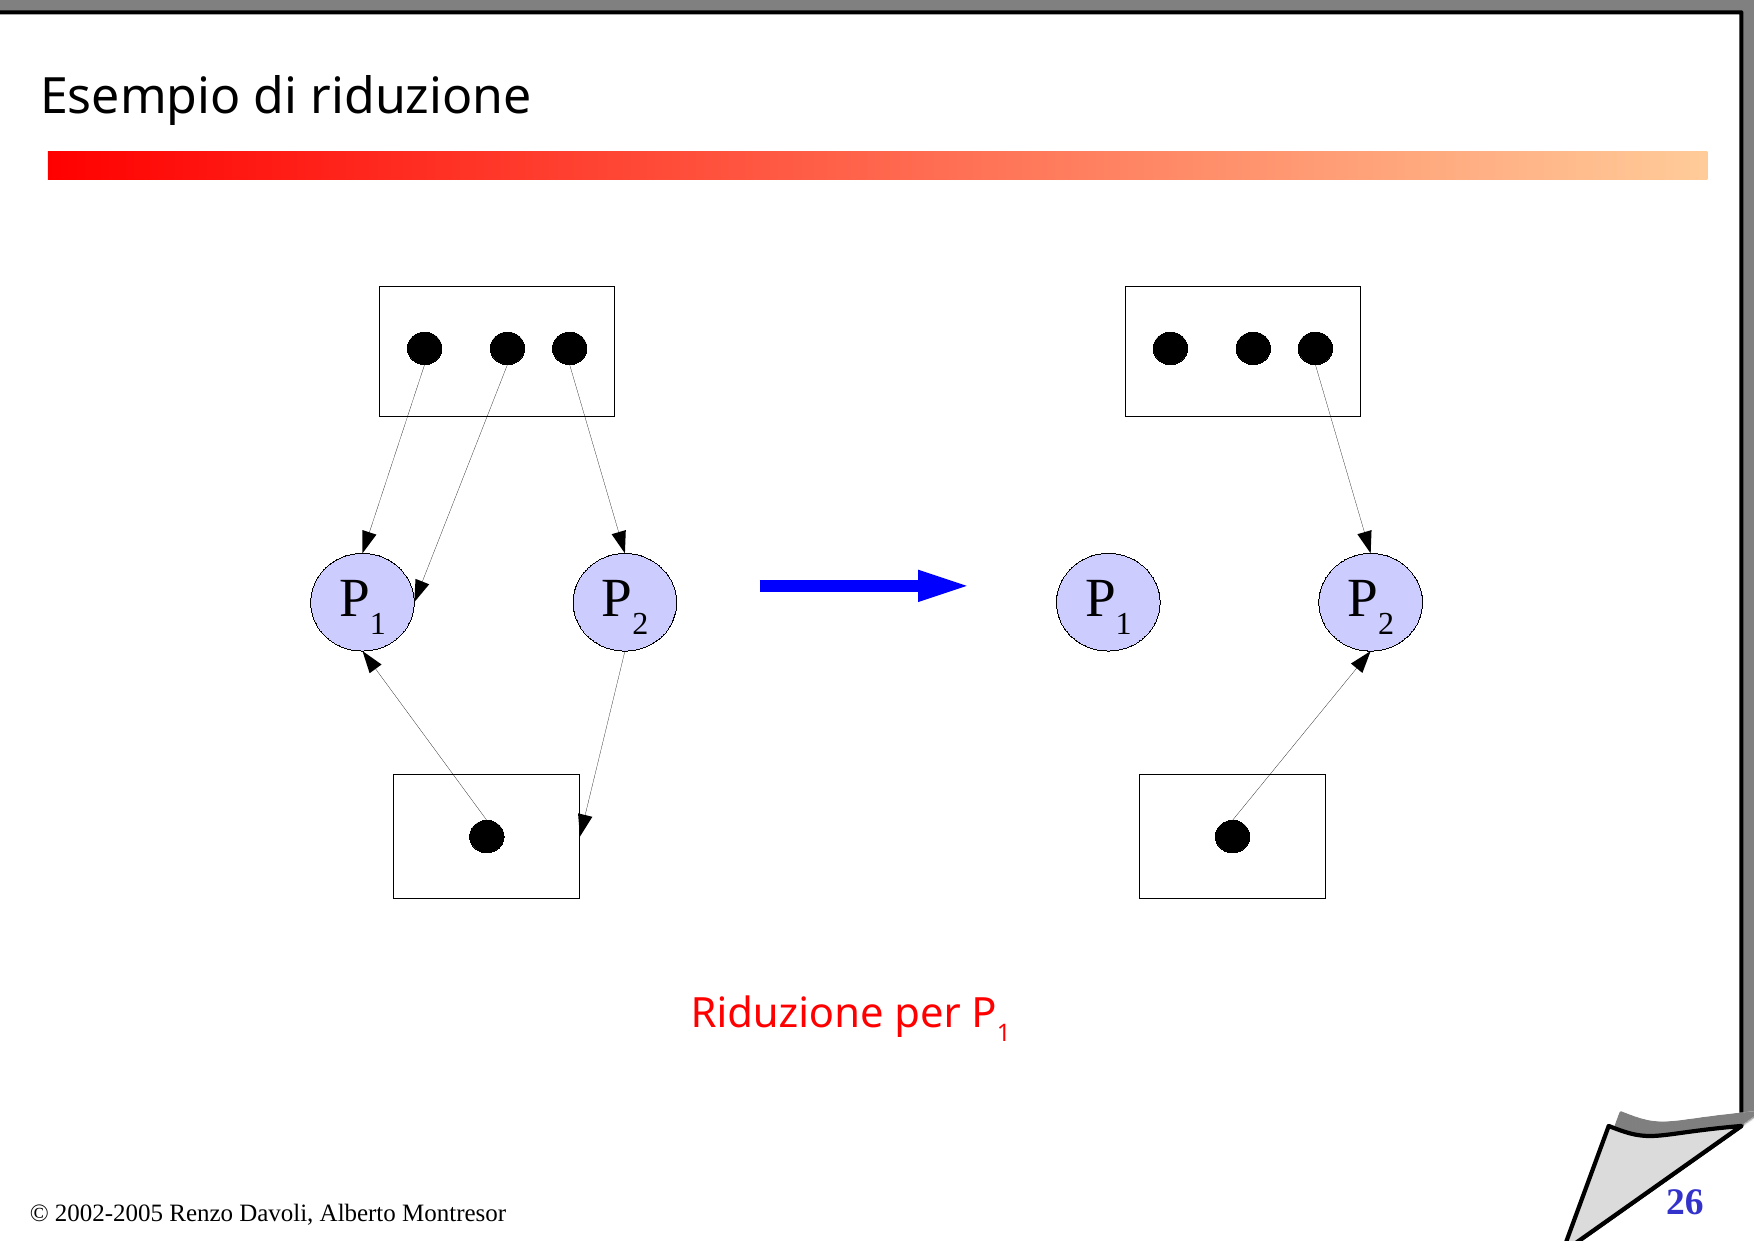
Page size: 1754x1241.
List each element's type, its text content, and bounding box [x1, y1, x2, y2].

text_box [469, 820, 505, 853]
text_box P2 [1318, 553, 1423, 652]
text_box [1153, 332, 1188, 365]
text_box [552, 332, 587, 365]
text_box [1236, 332, 1271, 365]
text_box q [750, 152, 754, 179]
text_box [407, 332, 442, 365]
text_box P1 [1056, 553, 1161, 652]
text_box [1215, 820, 1250, 853]
title Esempio di riduzione [40, 49, 1714, 144]
text_box [490, 332, 525, 365]
text_box P1 [310, 553, 415, 652]
text_box [1298, 332, 1333, 365]
text_box Riduzione per P1 [690, 979, 1051, 1054]
text_box P2 [573, 553, 677, 652]
